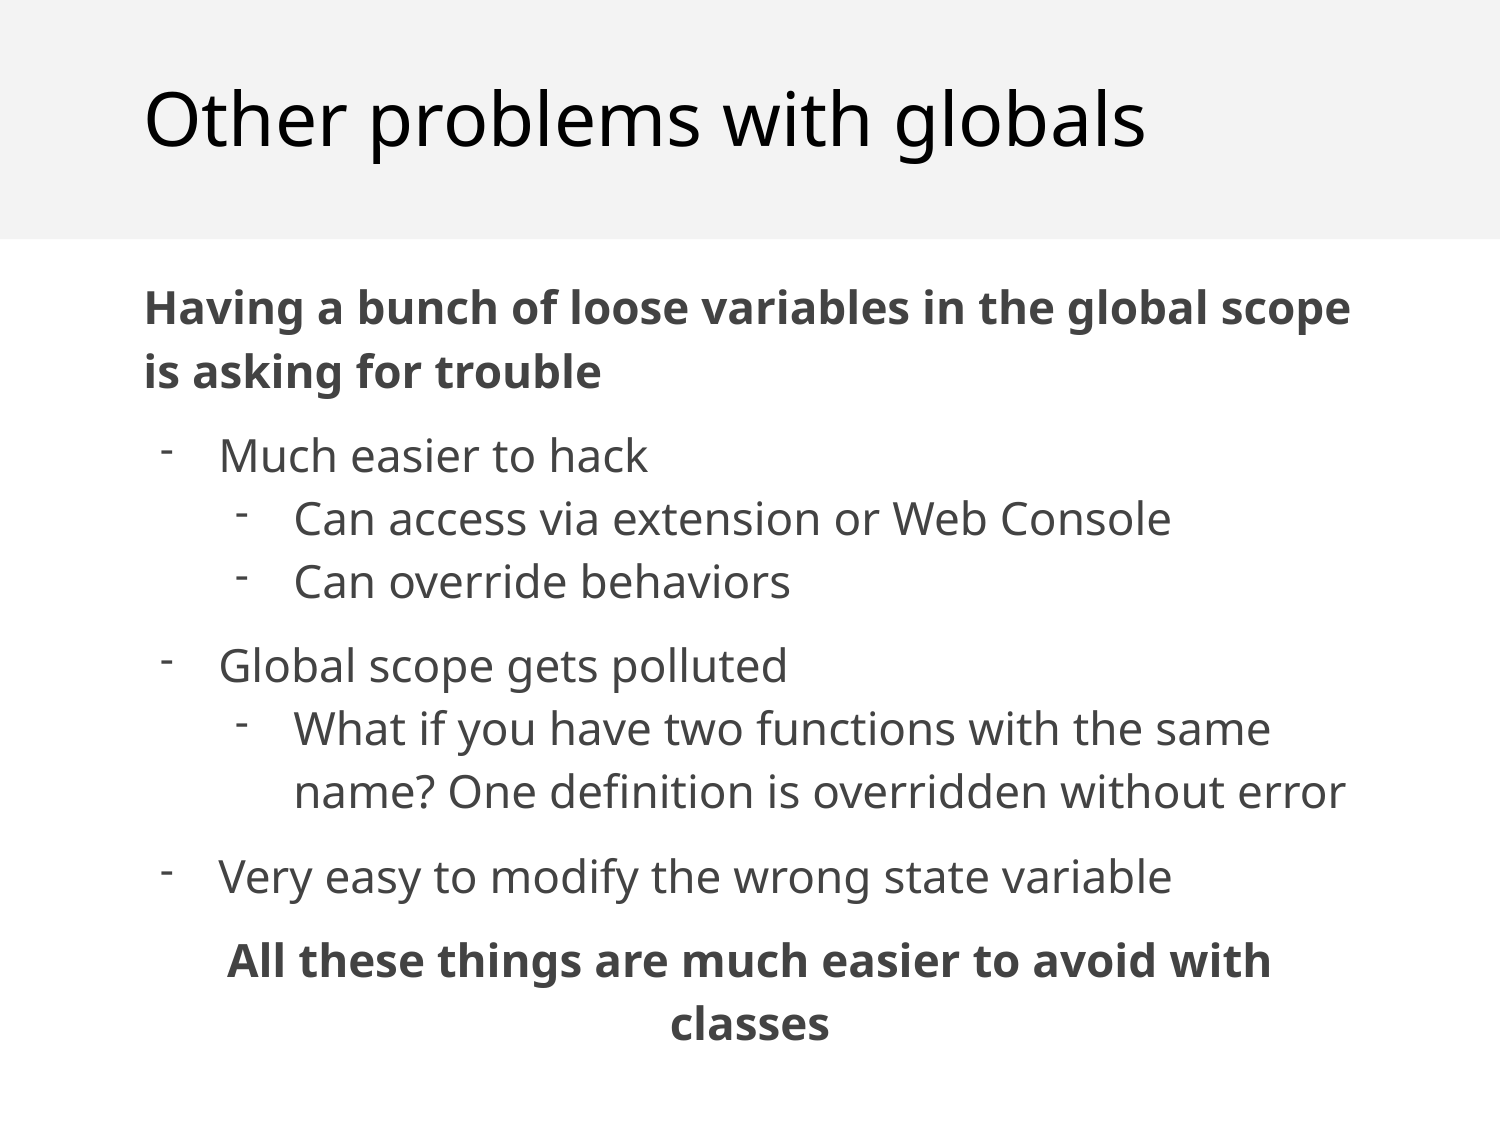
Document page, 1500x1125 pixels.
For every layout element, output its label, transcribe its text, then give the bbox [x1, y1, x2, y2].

list Having a bunch of loose variables in the global scope is asking for trouble Much easier to hack Can access via extension or Web Console Can override behaviors Global scope gets polluted What if you have two functions with the same name? One definition is overridden without error Very easy to modify the wrong state variable All these things are much easier to avoid with classes [128, 255, 1372, 1004]
title Other problems with globals [128, 56, 1372, 183]
